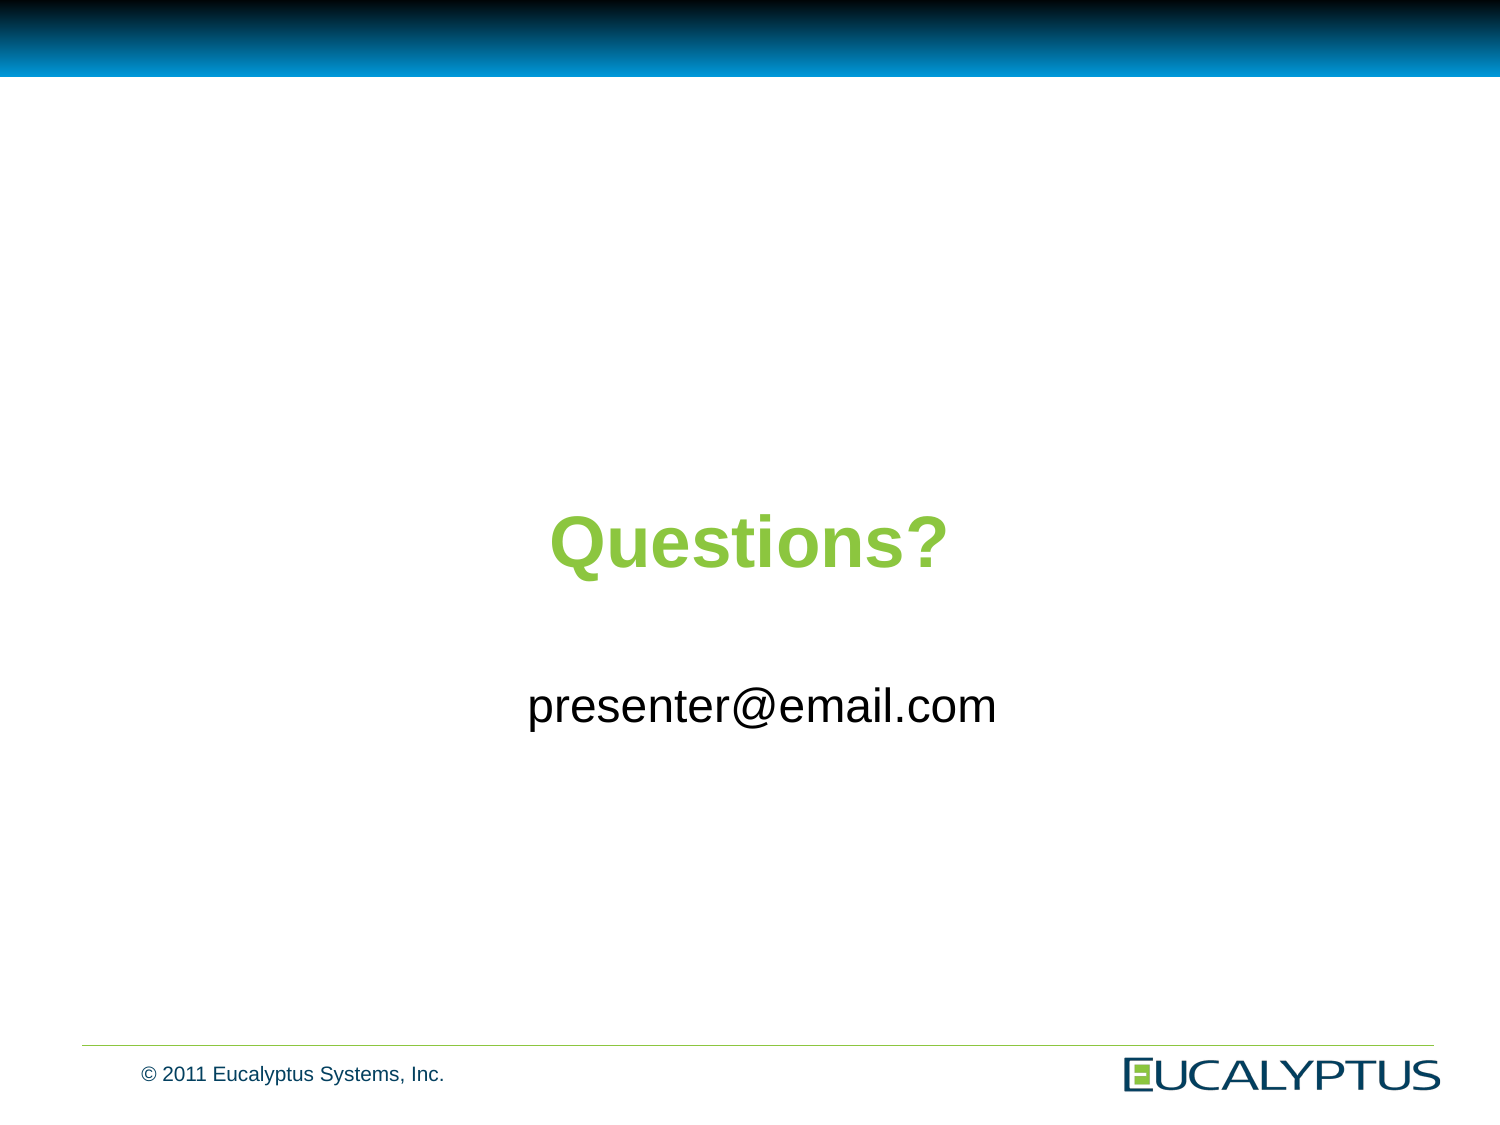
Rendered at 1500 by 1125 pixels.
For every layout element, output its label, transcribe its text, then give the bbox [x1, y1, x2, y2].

subtitle Questions? [24, 76, 1475, 1008]
text_box presenter@email.com [240, 681, 1216, 751]
picture [1121, 1056, 1443, 1093]
picture [141, 1066, 156, 1081]
